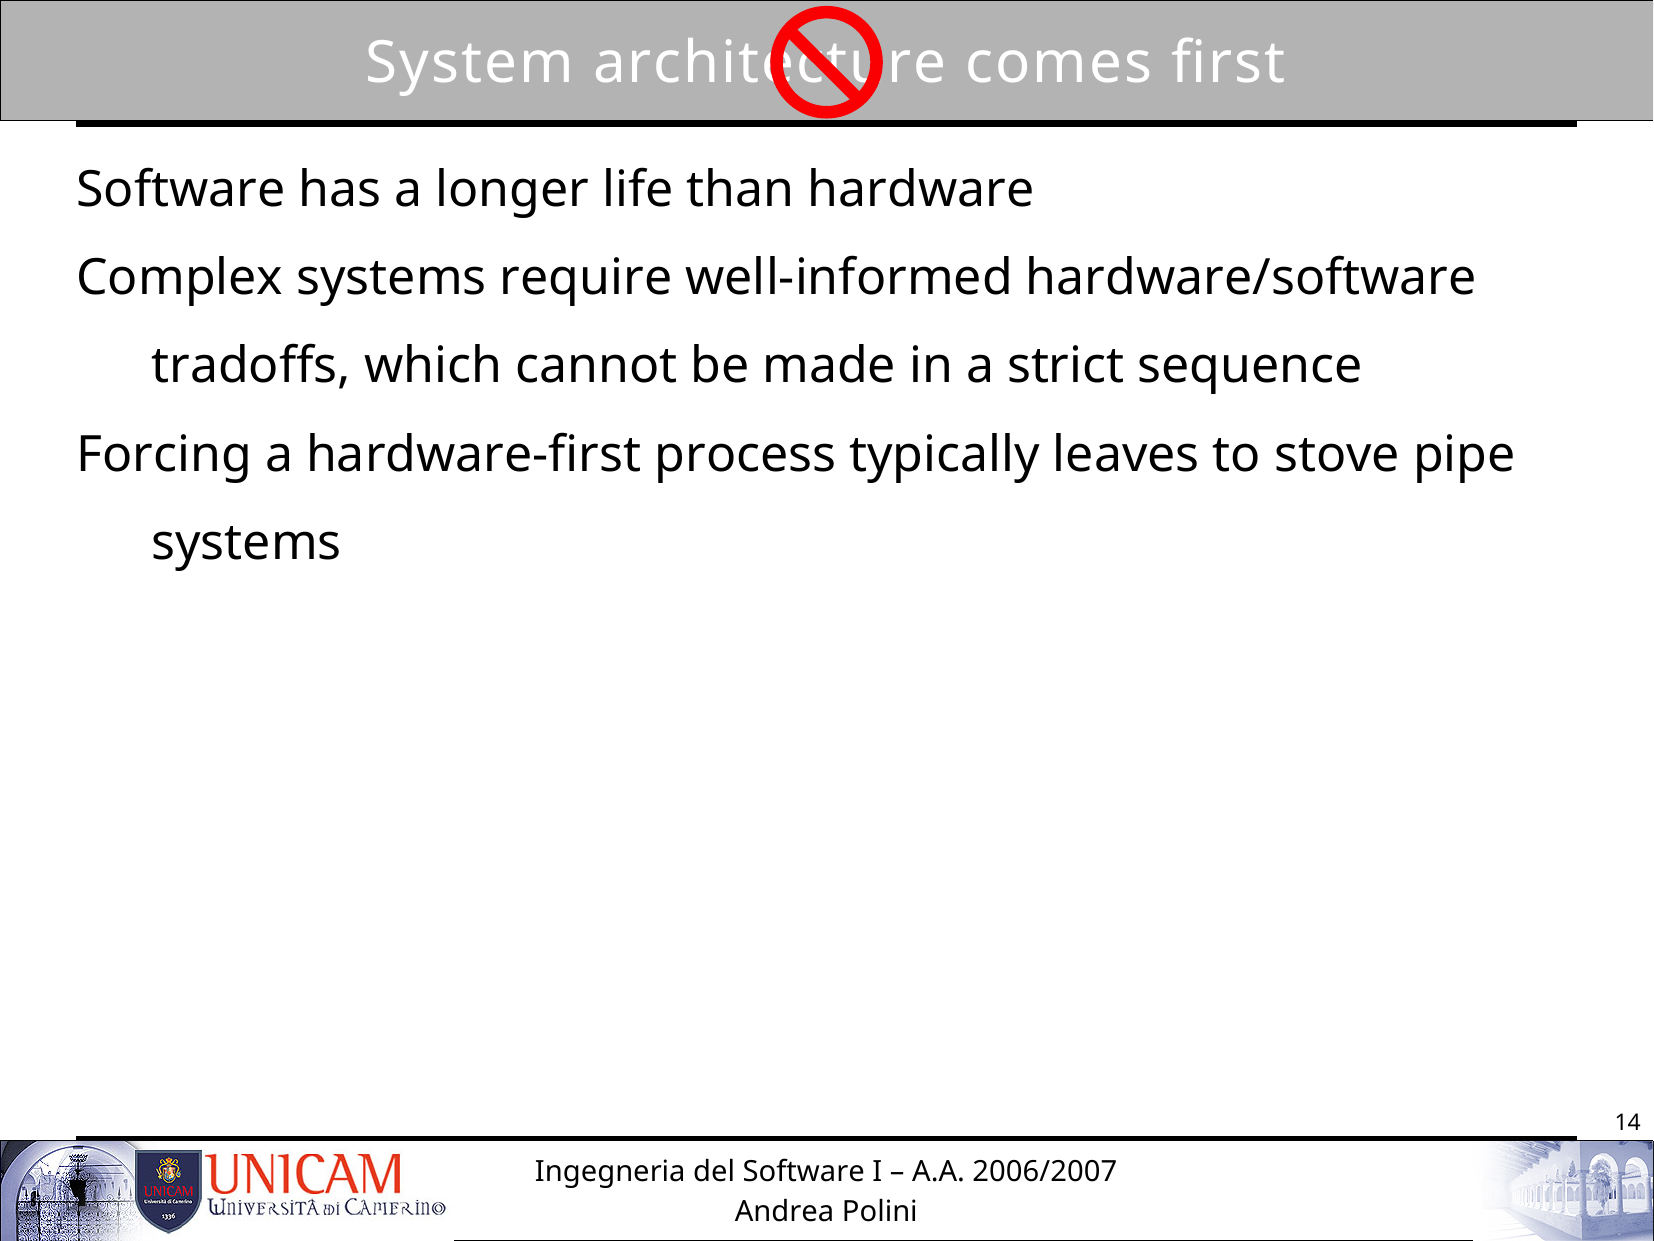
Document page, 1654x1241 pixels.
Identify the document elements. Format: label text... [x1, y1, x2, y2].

picture [0, 1141, 454, 1241]
picture [1473, 1141, 1654, 1241]
title System architecture comes first [0, 0, 1653, 121]
list Software has a longer life than hardware Complex systems require well-informed hardware/software tradoffs, which cannot be made in a strict sequence Forcing a hardware-first process typically leaves to stove pipe systems [76, 152, 1577, 671]
